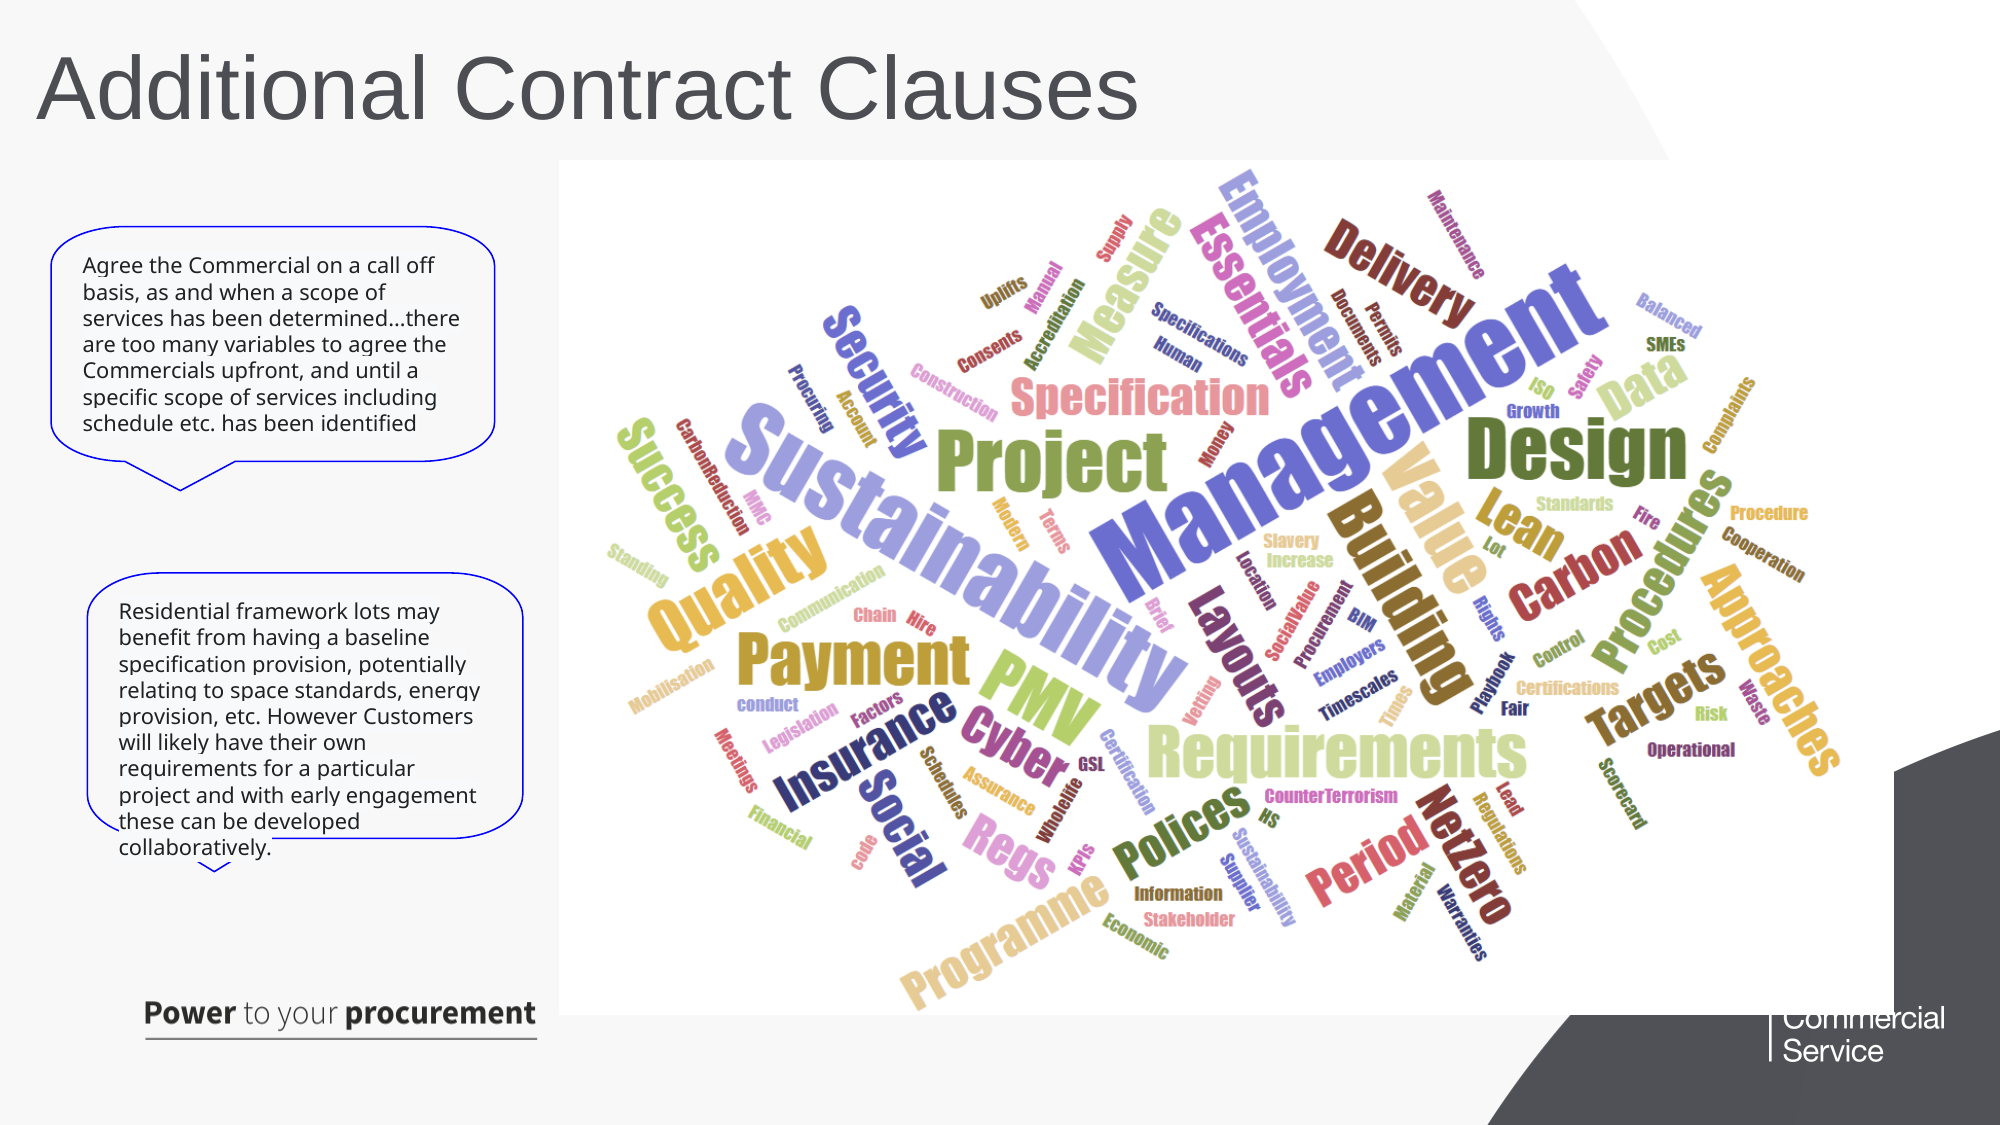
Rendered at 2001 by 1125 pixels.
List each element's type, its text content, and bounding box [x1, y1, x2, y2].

picture [559, 160, 1894, 1015]
title Additional Contract Clauses [36, 29, 1181, 169]
text_box Residential framework lots may benefit from having a baseline specification provision, potentially relating to space standards, energy provision, etc. However Customers will likely have their own requirements for a particular project and with early engagement these can be developed collaboratively. [87, 572, 523, 839]
text_box Agree the Commercial on a call off basis, as and when a scope of services has been determined…there are too many variables to agree the Commercials upfront, and until a specific scope of services including schedule etc. has been identified [51, 226, 495, 491]
